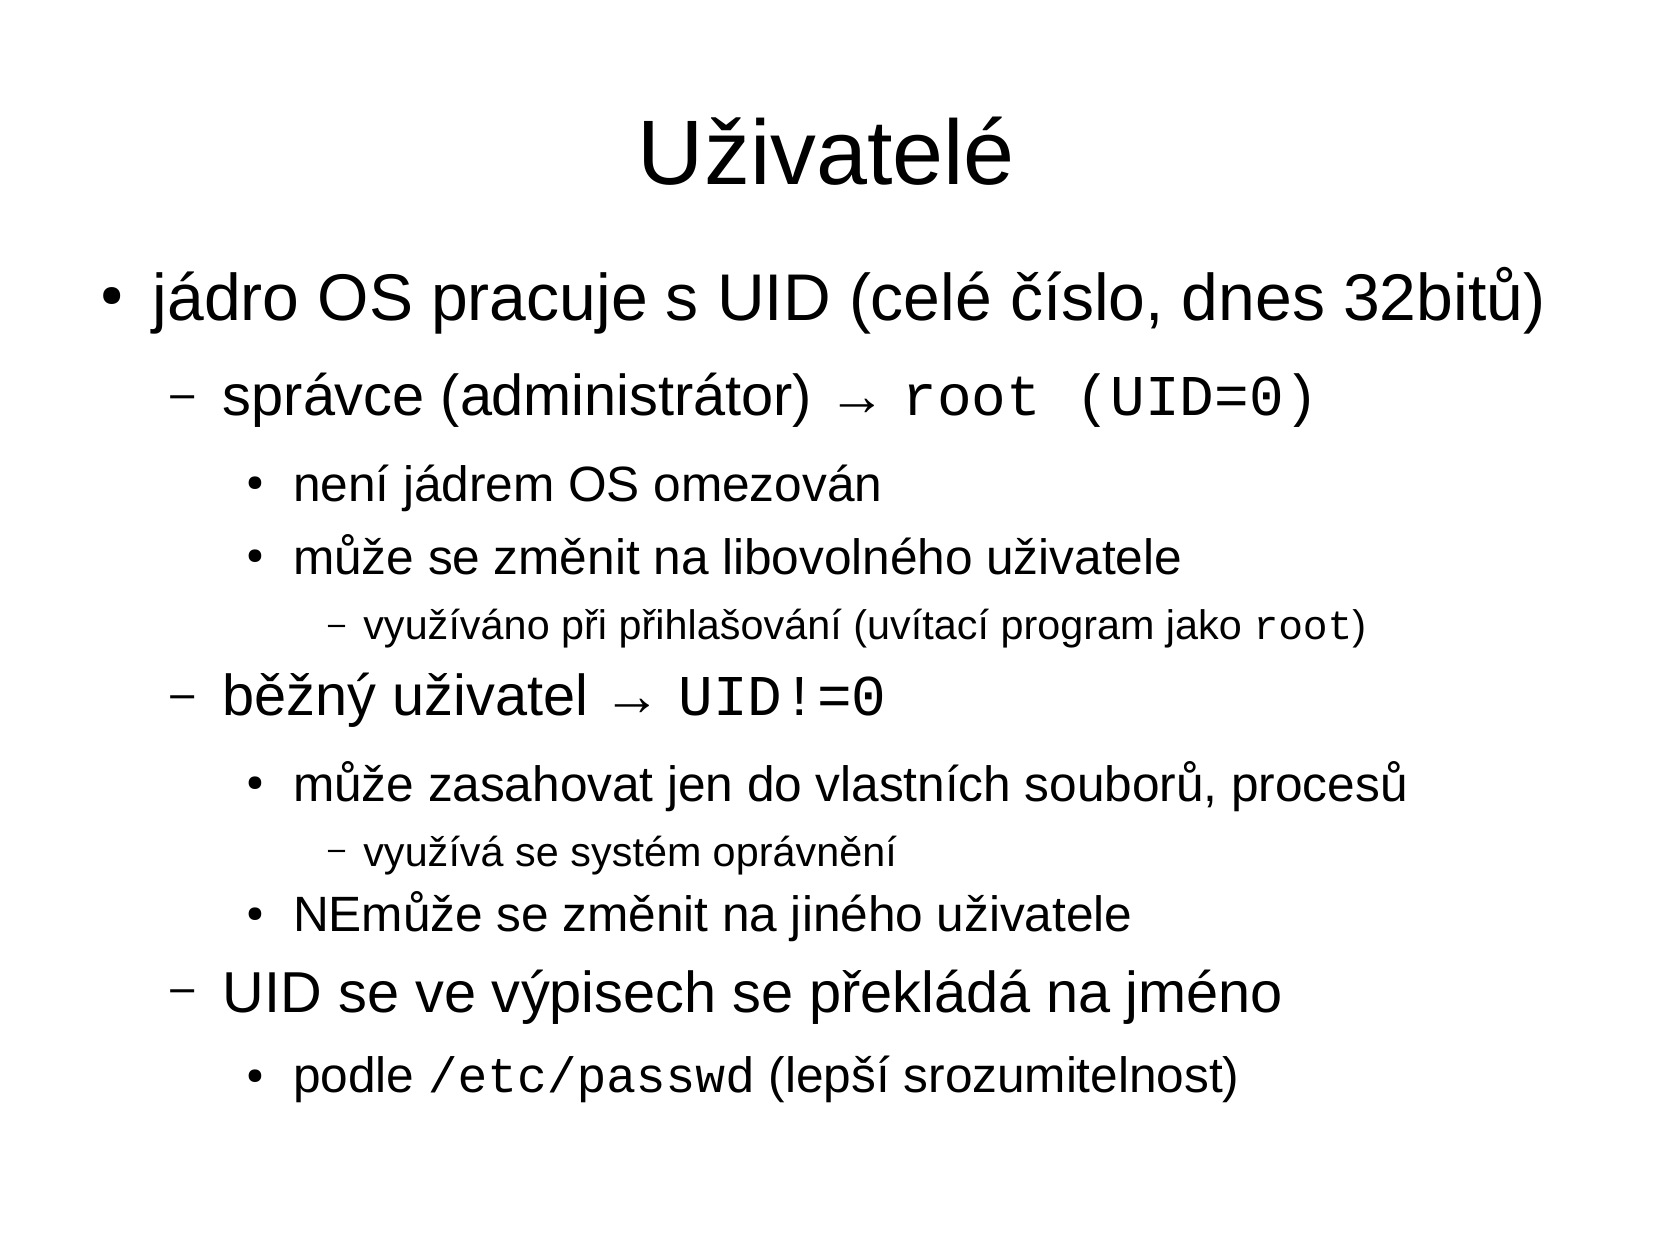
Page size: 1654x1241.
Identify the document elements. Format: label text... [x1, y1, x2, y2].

list jádro OS pracuje s UID (celé číslo, dnes 32bitů) správce (administrátor) → root (UID=0) není jádrem OS omezován může se změnit na libovolného uživatele využíváno při přihlašování (uvítací program jako root) běžný uživatel → UID!=0 může zasahovat jen do vlastních souborů, procesů využívá se systém oprávnění NEmůže se změnit na jiného uživatele UID se ve výpisech se překládá na jméno podle /etc/passwd (lepší srozumitelnost) [82, 260, 1571, 1109]
title Uživatelé [82, 56, 1571, 250]
